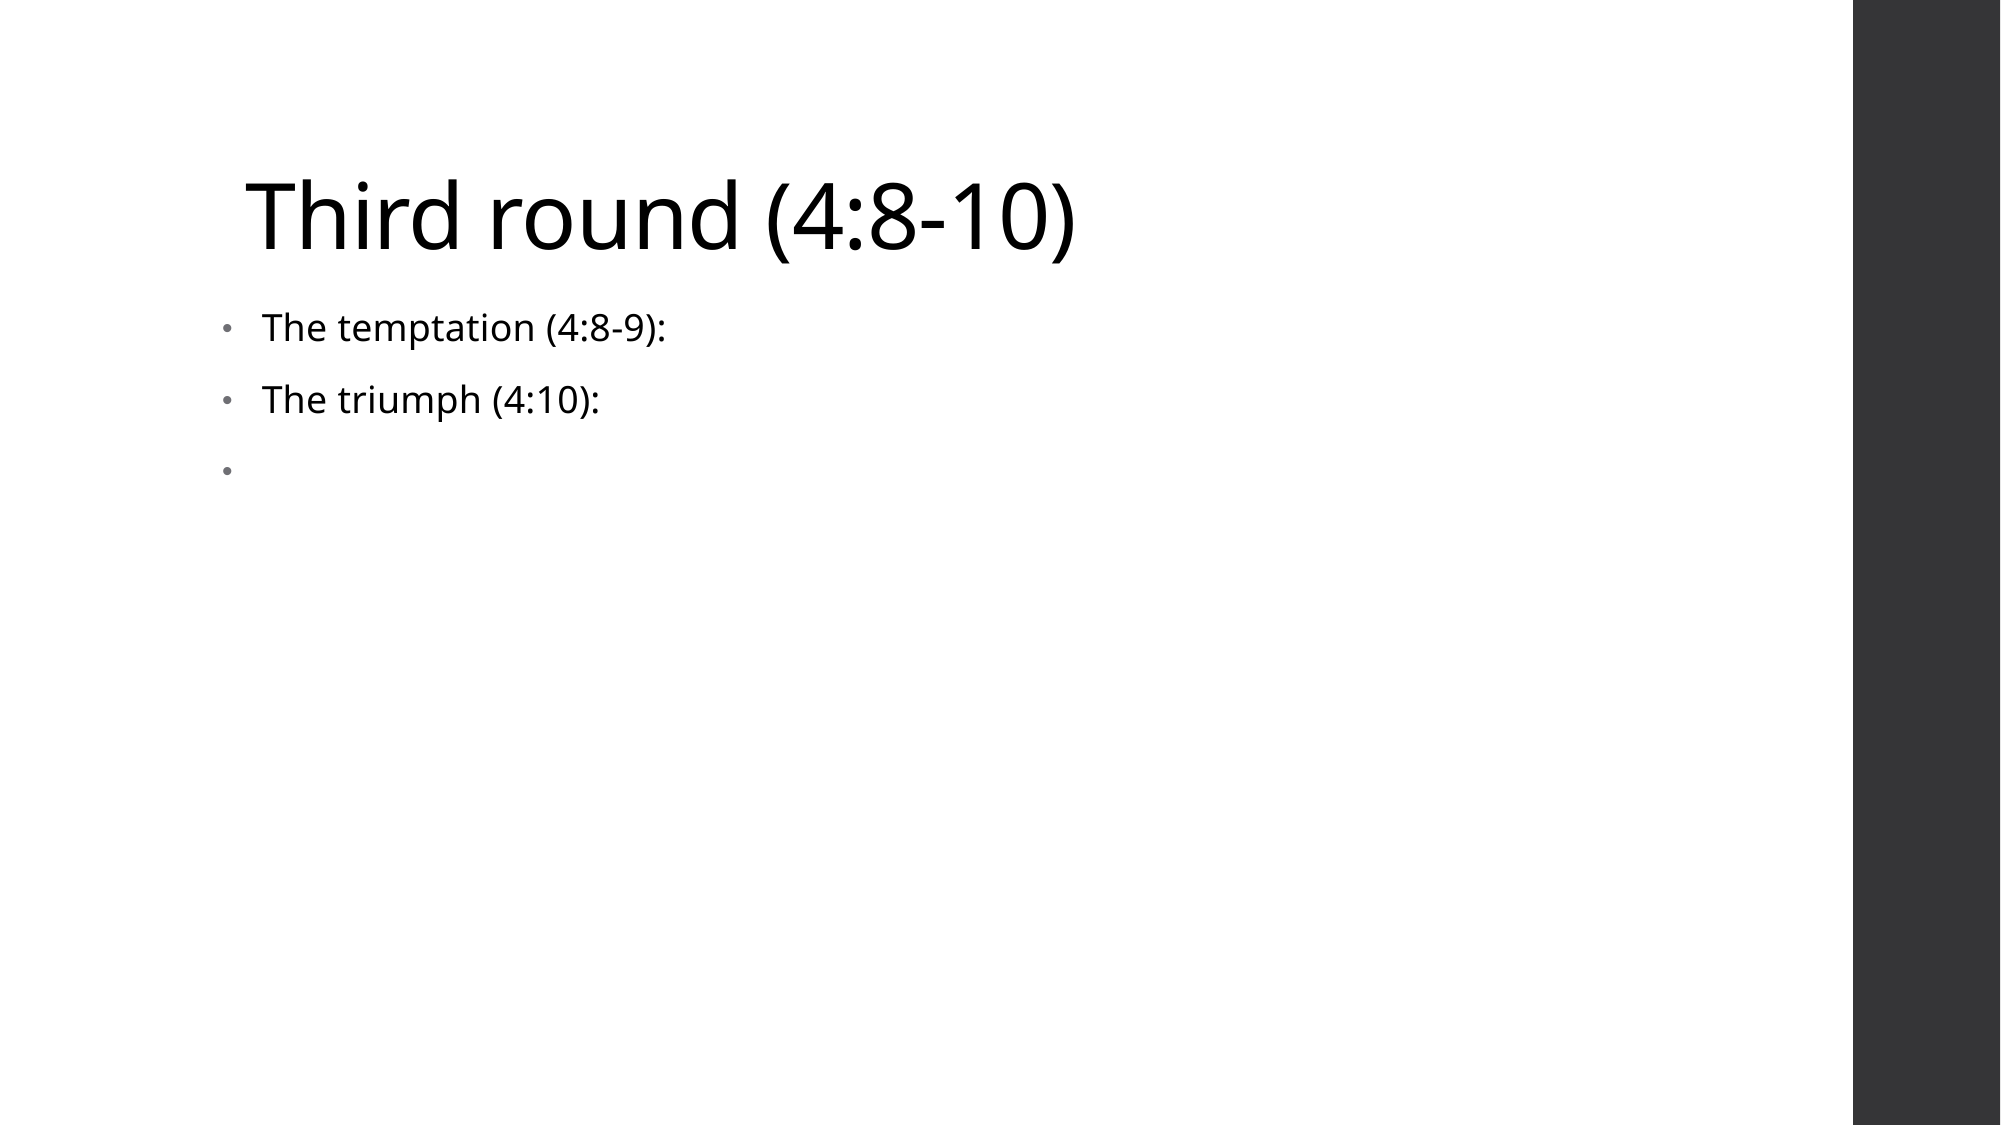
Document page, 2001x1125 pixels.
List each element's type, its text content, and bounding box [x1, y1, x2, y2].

list The temptation (4:8-9): The triumph (4:10): [206, 299, 1617, 1014]
title Third round (4:8-10) [206, 60, 1797, 278]
